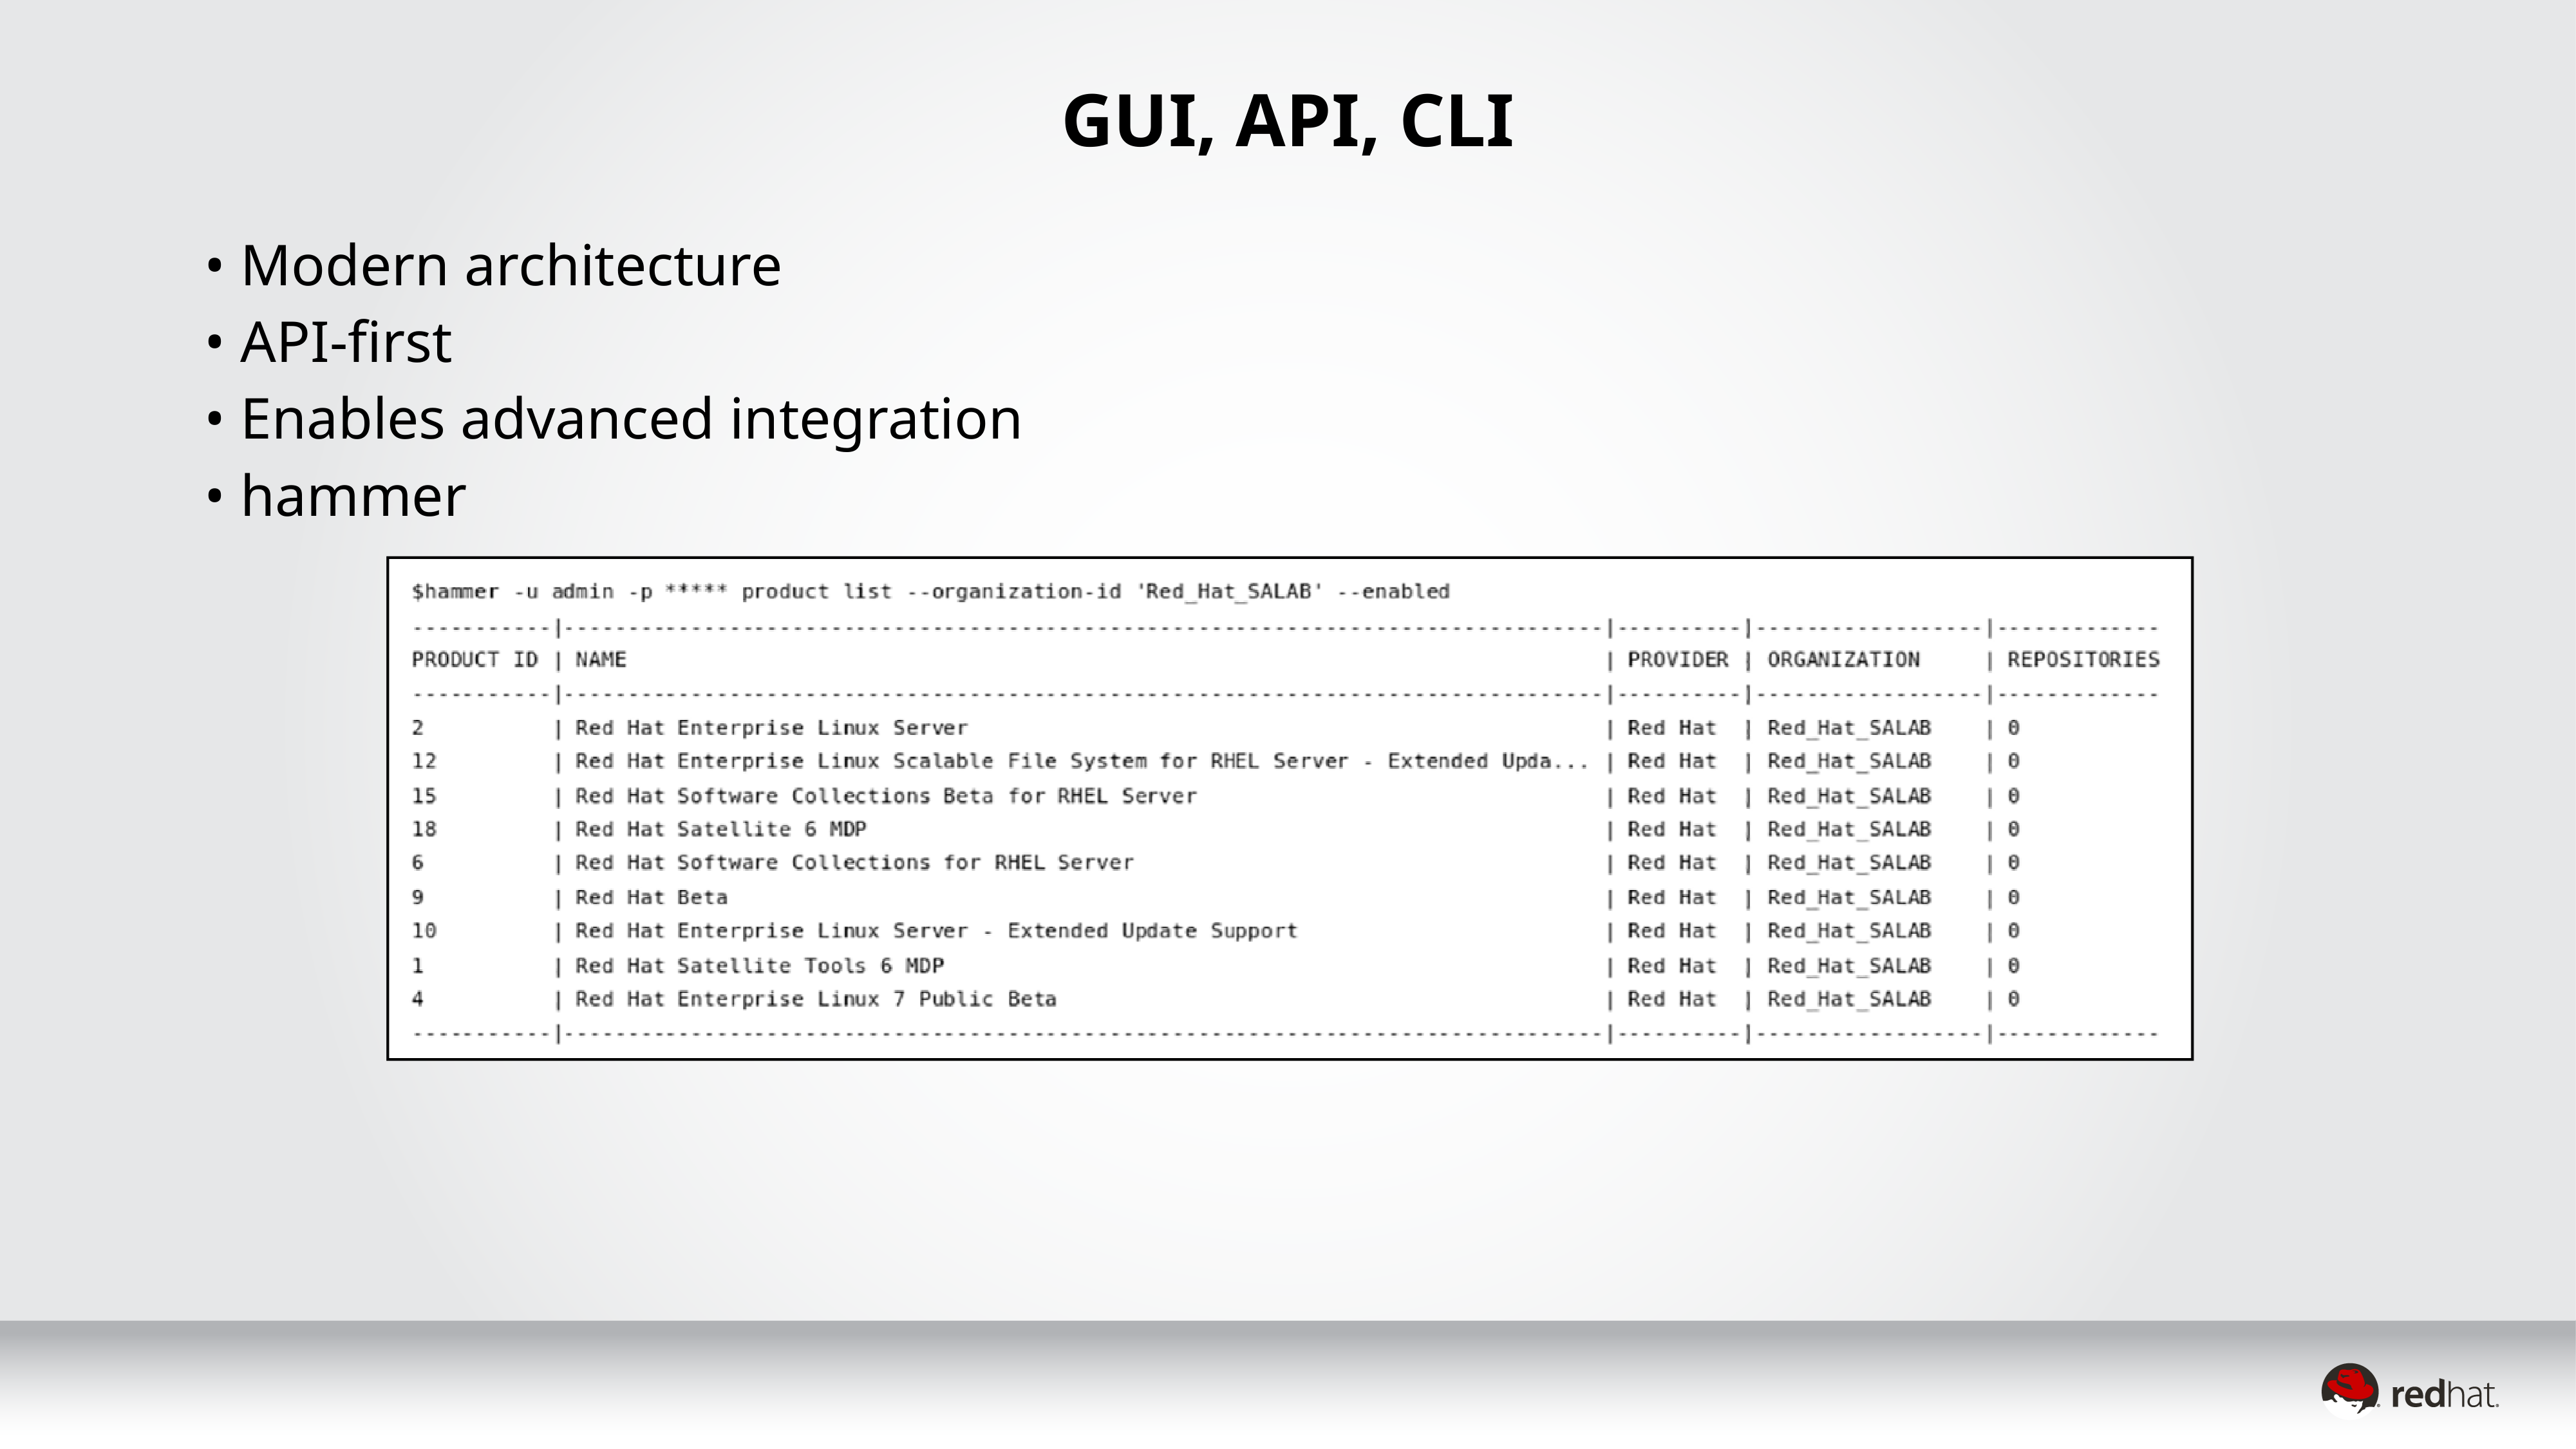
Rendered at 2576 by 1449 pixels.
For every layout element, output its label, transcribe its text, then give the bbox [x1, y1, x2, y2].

text_box • Modern architecture • API-first • Enables advanced integration • hammer [194, 220, 1003, 589]
picture [0, 0, 2576, 1449]
text_box GUI, API, CLI [406, 67, 2170, 169]
